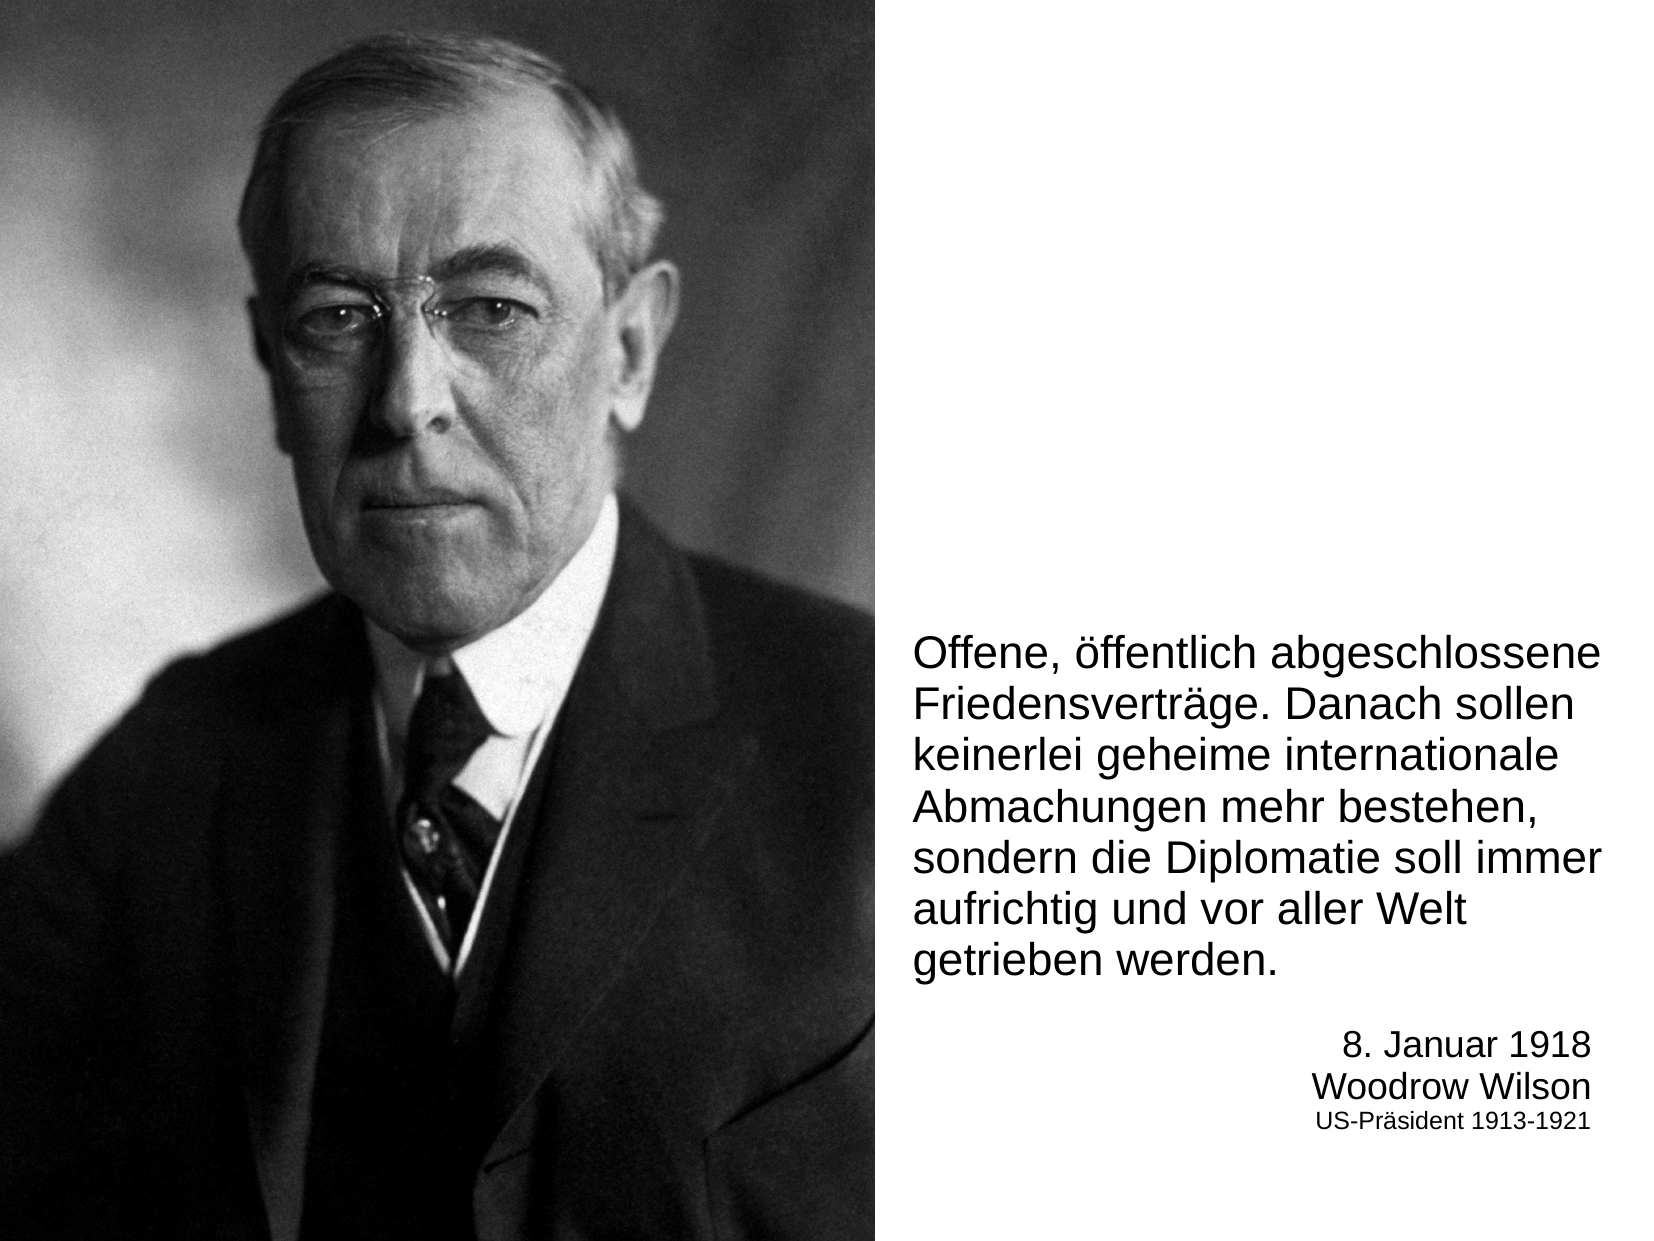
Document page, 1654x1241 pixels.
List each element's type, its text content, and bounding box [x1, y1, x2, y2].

picture [0, 0, 875, 1241]
text_box 8. Januar 1918 Woodrow Wilson US-Präsident 1913-1921 [1110, 1015, 1607, 1143]
text_box Offene, öffentlich abgeschlossene Friedensverträge. Danach sollen keinerlei geheime internationale Abmachungen mehr bestehen, sondern die Diplomatie soll immer aufrichtig und vor aller Welt getrieben werden. [897, 619, 1619, 1063]
